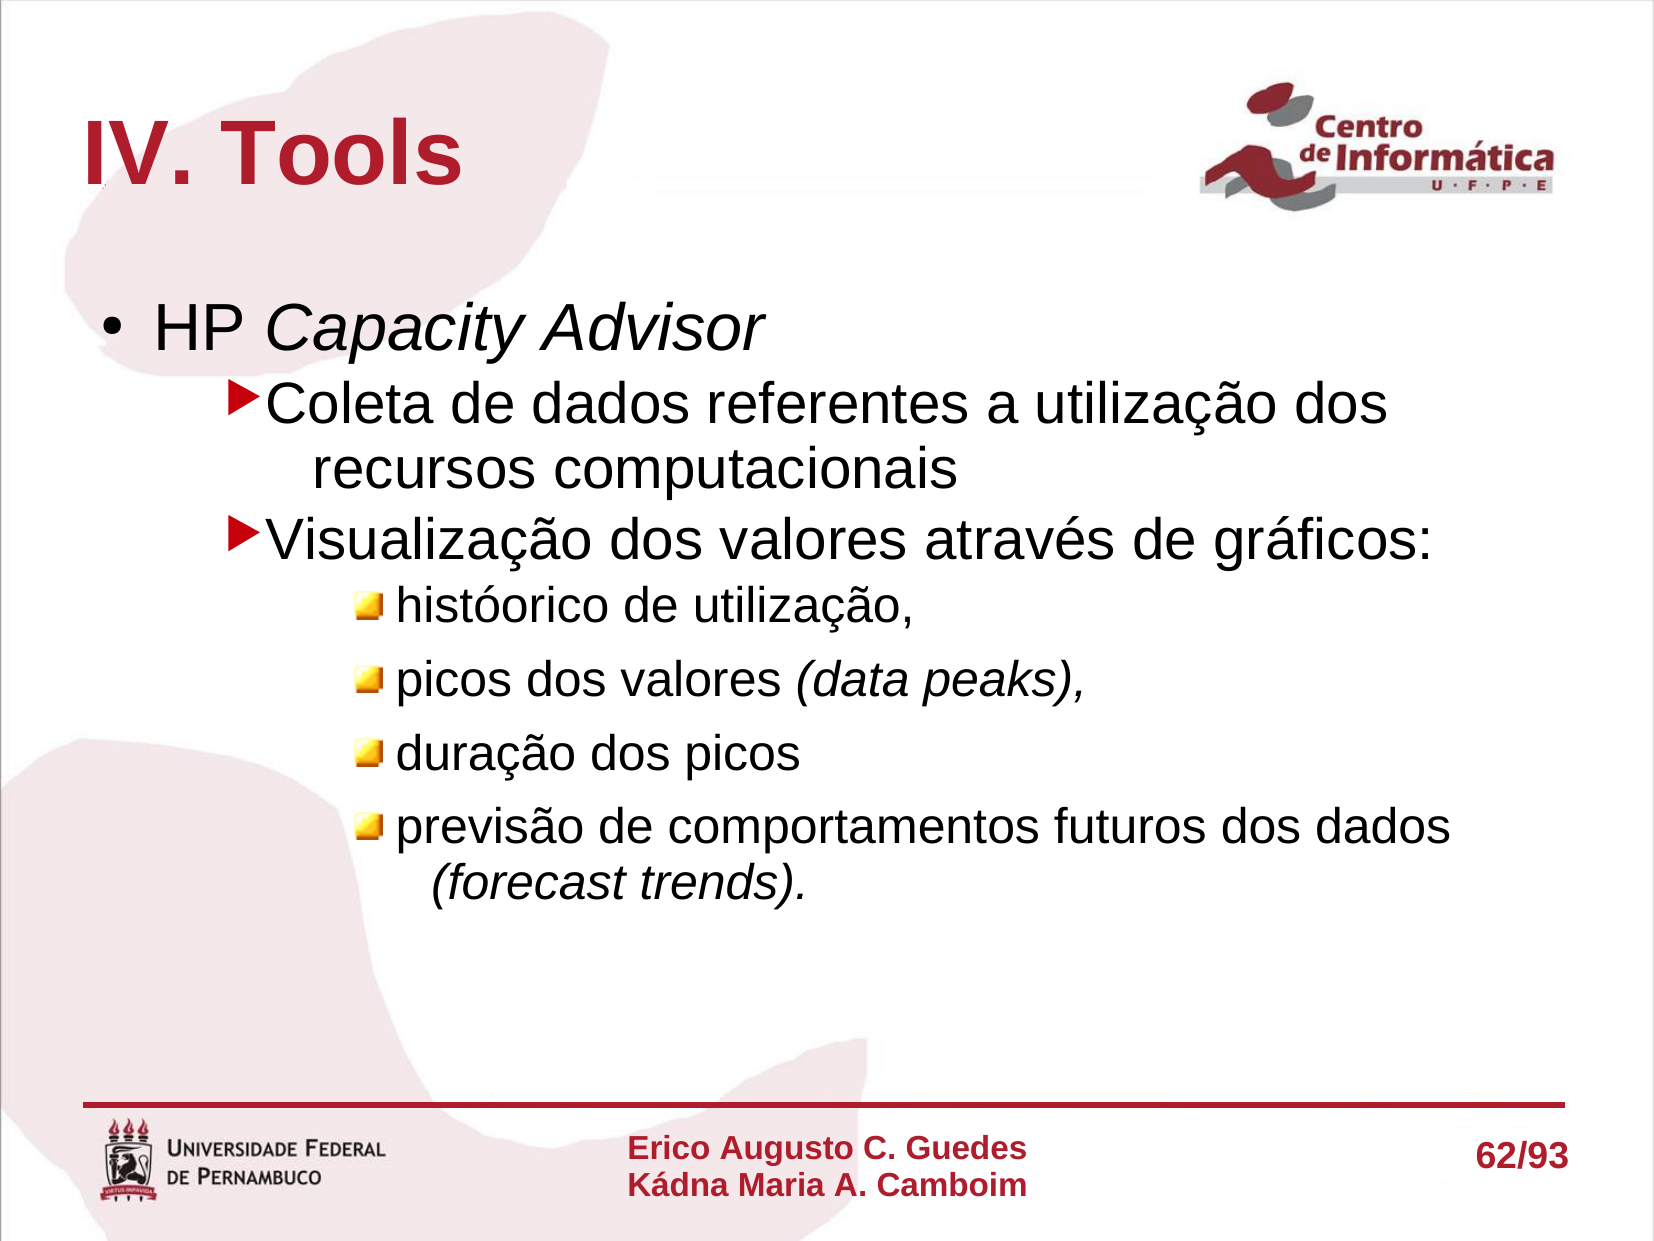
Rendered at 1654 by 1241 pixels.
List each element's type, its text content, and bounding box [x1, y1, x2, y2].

picture [0, 0, 1654, 1241]
list HP Capacity Advisor Coleta de dados referentes a utilização dos recursos computacionais Visualização dos valores através de gráficos: históorico de utilização, picos dos valores (data peaks), duração dos picos previsão de comportamentos futuros dos dados (forecast trends). [82, 290, 1571, 1094]
title IV. Tools [82, 56, 1571, 250]
